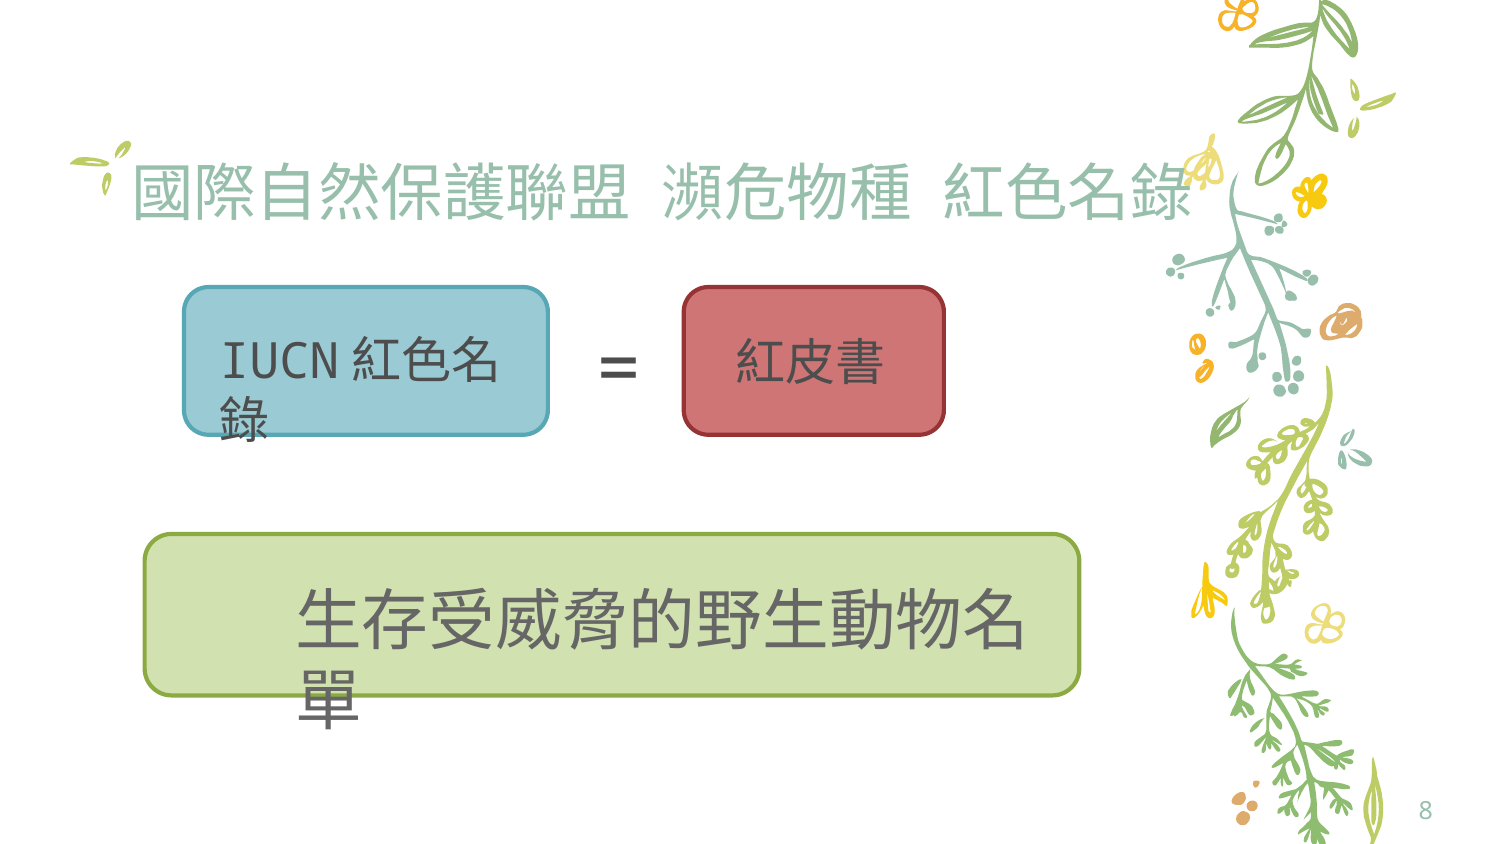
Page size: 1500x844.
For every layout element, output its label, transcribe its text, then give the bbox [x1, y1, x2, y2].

text_box [144, 533, 1080, 562]
text_box [247, 403, 259, 408]
text_box = [581, 311, 648, 418]
text_box 生存受威脅的野生動物名單 [105, 562, 1111, 651]
text_box [331, 691, 347, 696]
text_box [144, 651, 1080, 696]
text_box [225, 397, 257, 417]
text_box [232, 418, 251, 435]
text_box [310, 691, 326, 696]
text_box 8 [1403, 779, 1494, 844]
text_box [183, 287, 548, 435]
text_box 紅皮書 [720, 323, 912, 399]
text_box [249, 397, 548, 435]
text_box [683, 287, 944, 435]
title 國際自然保護聯盟 瀕危物種 紅色名錄 [116, 101, 1210, 243]
text_box IUCN紅色名錄 [204, 320, 563, 397]
